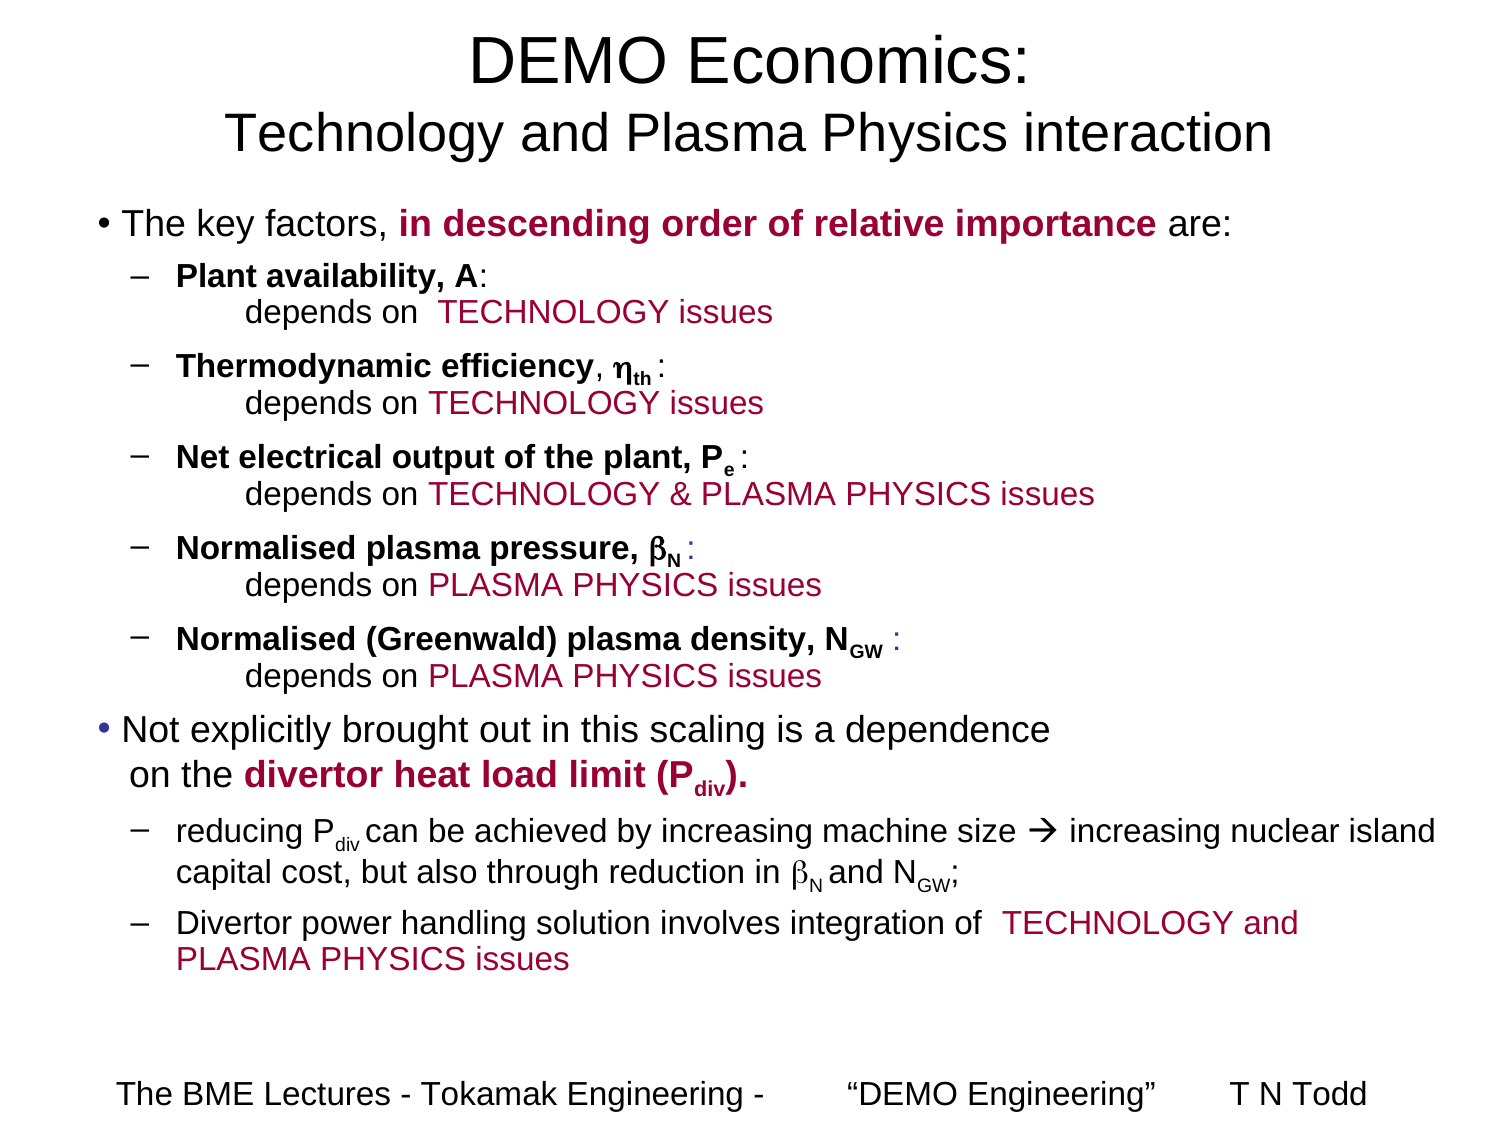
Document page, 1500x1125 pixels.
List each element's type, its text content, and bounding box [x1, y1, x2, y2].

text_box The key factors, in descending order of relative importance are: Plant availability, A: depends on TECHNOLOGY issues Thermodynamic efficiency, th : depends on TECHNOLOGY issues Net electrical output of the plant, Pe : depends on TECHNOLOGY & PLASMA PHYSICS issues Normalised plasma pressure, N : depends on PLASMA PHYSICS issues Normalised (Greenwald) plasma density, NGW : depends on PLASMA PHYSICS issues Not explicitly brought out in this scaling is a dependence on the divertor heat load limit (Pdiv). reducing Pdiv can be achieved by increasing machine size  increasing nuclear island capital cost, but also through reduction in N and NGW; Divertor power handling solution involves integration of TECHNOLOGY and PLASMA PHYSICS issues [76, 197, 1453, 1036]
text_box DEMO Economics: Technology and Plasma Physics interaction [75, 0, 1426, 184]
